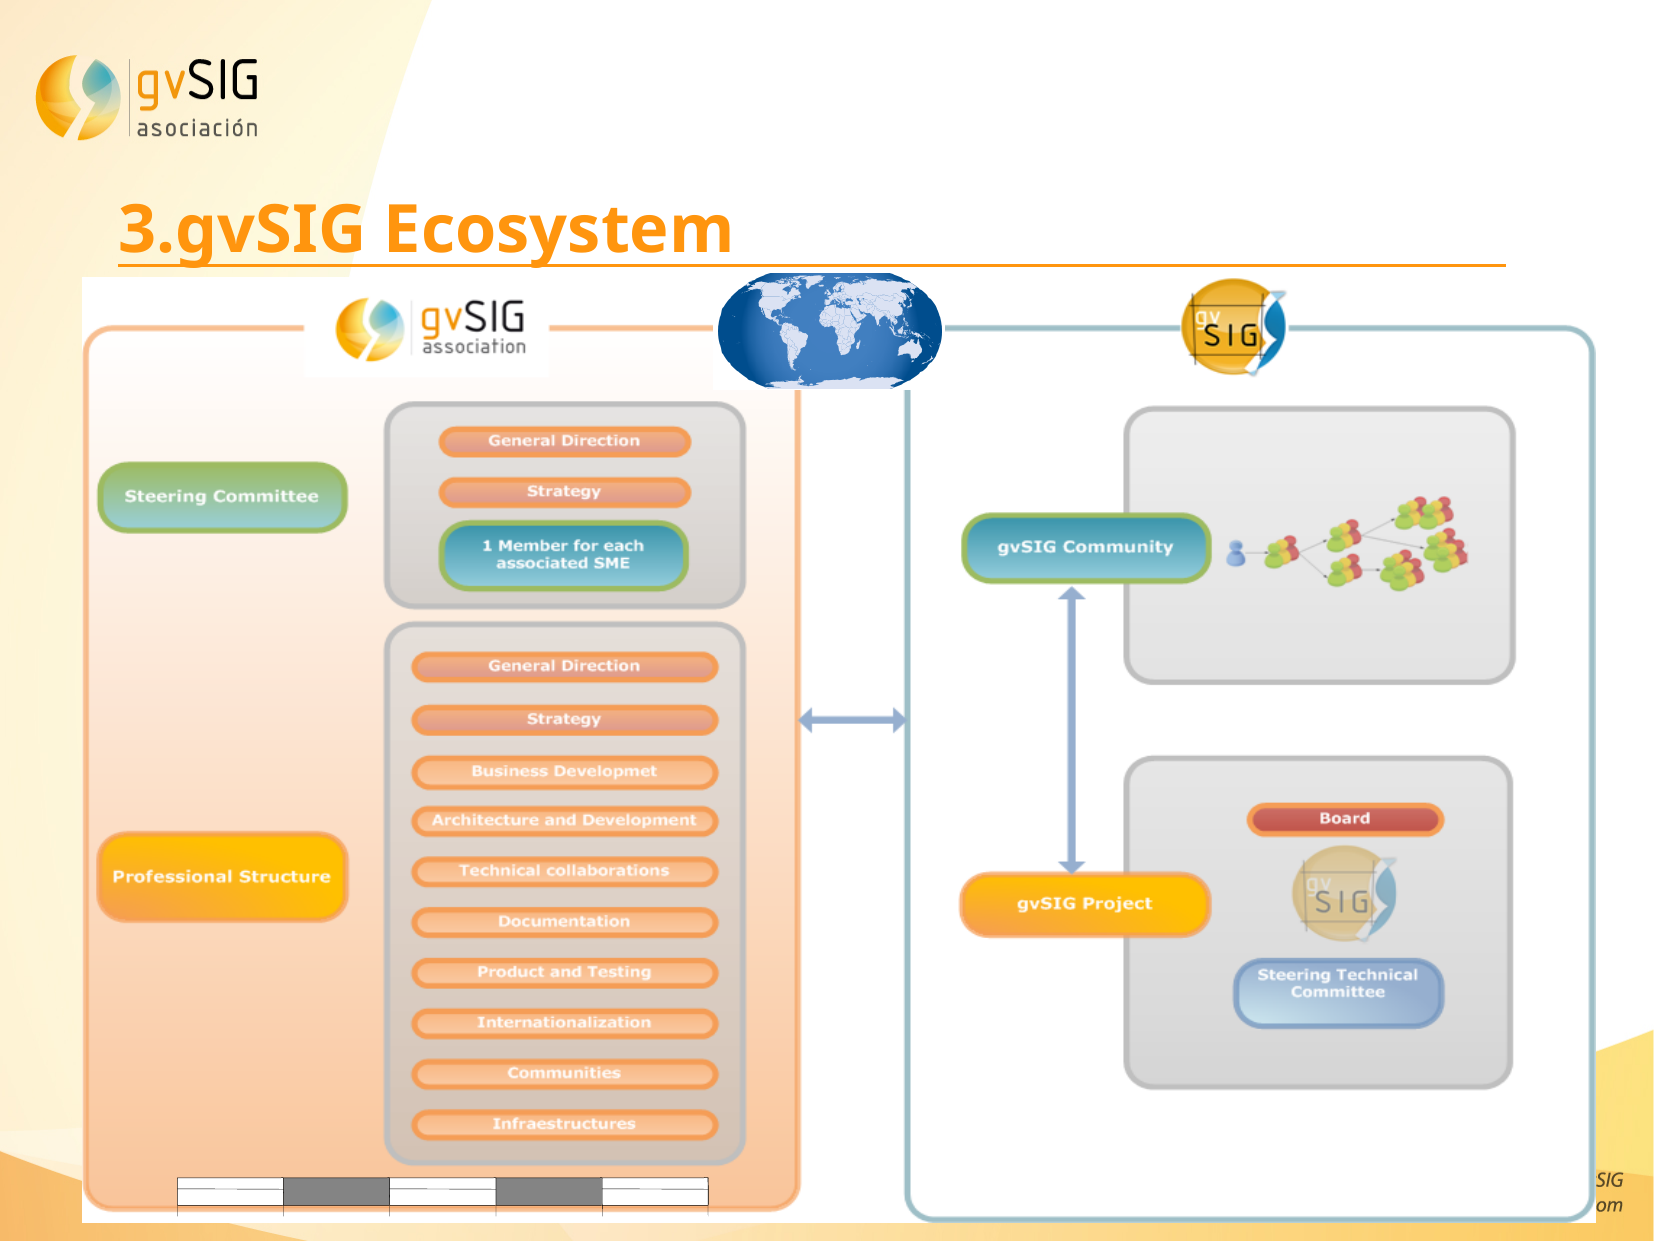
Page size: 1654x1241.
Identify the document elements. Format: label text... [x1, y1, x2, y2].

picture [0, 0, 1654, 1241]
title 3.gvSIG Ecosystem [118, 177, 1607, 276]
